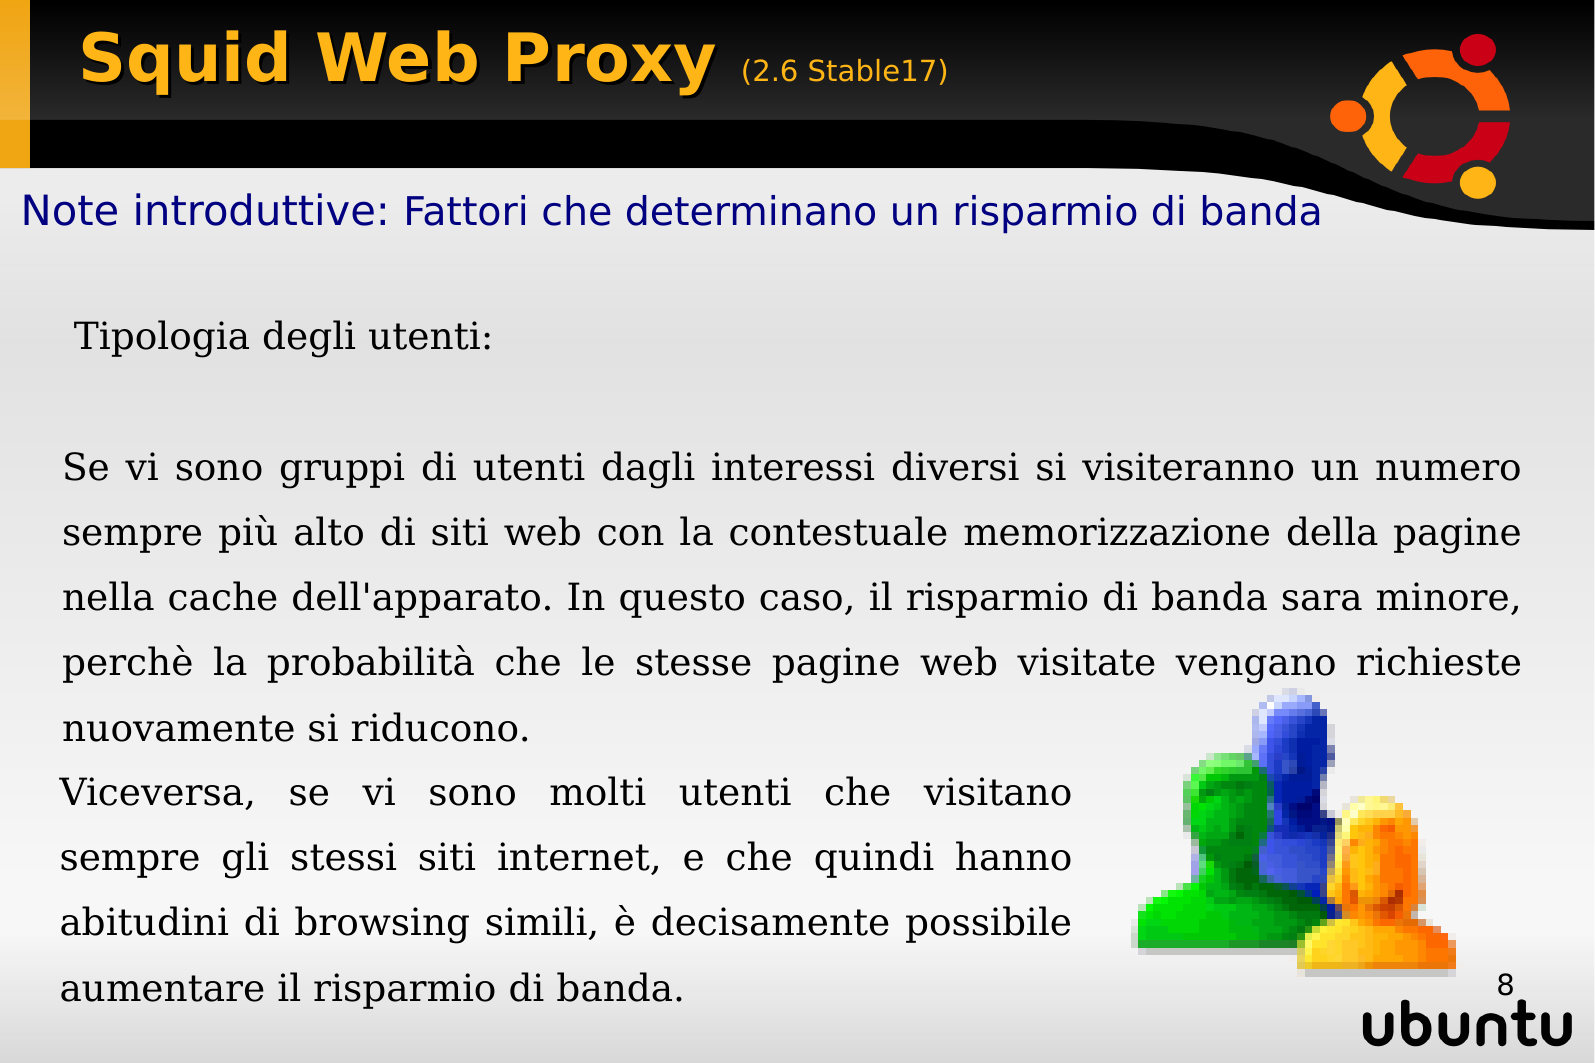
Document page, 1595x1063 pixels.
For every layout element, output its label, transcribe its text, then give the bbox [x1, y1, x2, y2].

text_box Note introduttive: Fattori che determinano un risparmio di banda [17, 178, 1554, 243]
picture [0, 0, 1595, 1063]
text_box Squid Web Proxy (2.6 Stable17) [23, 11, 1004, 105]
text_box Viceversa, se vi sono molti utenti che visitano sempre gli stessi siti internet, e che quindi hanno abitudini di browsing simili, è decisamente possibile aumentare il risparmio di banda. [56, 741, 1077, 996]
text_box Tipologia degli utenti: Se vi sono gruppi di utenti dagli interessi diversi si visiteranno un numero sempre più alto di siti web con la contestuale memorizzazione della pagine nella cache dell'apparato. In questo caso, il risparmio di banda sara minore, perchè la probabilità che le stesse pagine web visitate vengano richieste nuovamente si riducono. [59, 285, 1536, 736]
